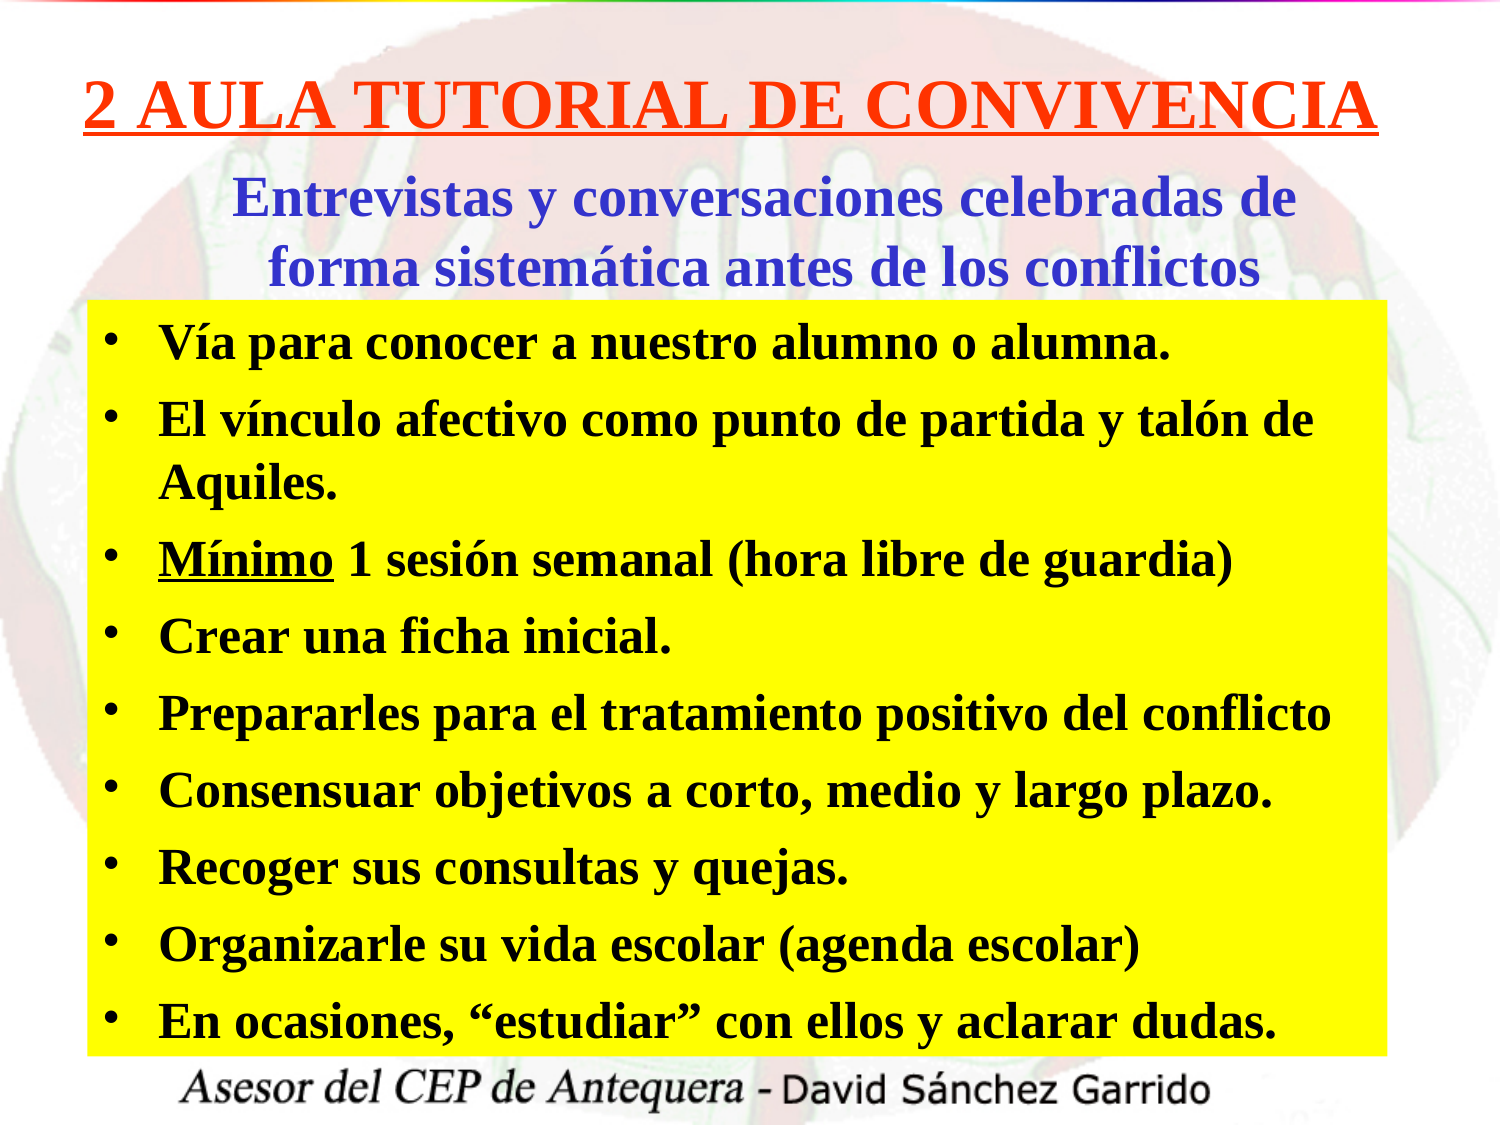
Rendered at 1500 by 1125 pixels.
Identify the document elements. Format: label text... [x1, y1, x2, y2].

picture [0, 0, 1500, 1125]
text_box Vía para conocer a nuestro alumno o alumna. El vínculo afectivo como punto de partida y talón de Aquiles. Mínimo 1 sesión semanal (hora libre de guardia) Crear una ficha inicial. Prepararles para el tratamiento positivo del conflicto Consensuar objetivos a corto, medio y largo plazo. Recoger sus consultas y quejas. Organizarle su vida escolar (agenda escolar) En ocasiones, “estudiar” con ellos y aclarar dudas. [87, 299, 1388, 1057]
text_box 2 AULA TUTORIAL DE CONVIVENCIA [37, 49, 1425, 151]
text_box Entrevistas y conversaciones celebradas de forma sistemática antes de los conflictos [137, 149, 1393, 306]
